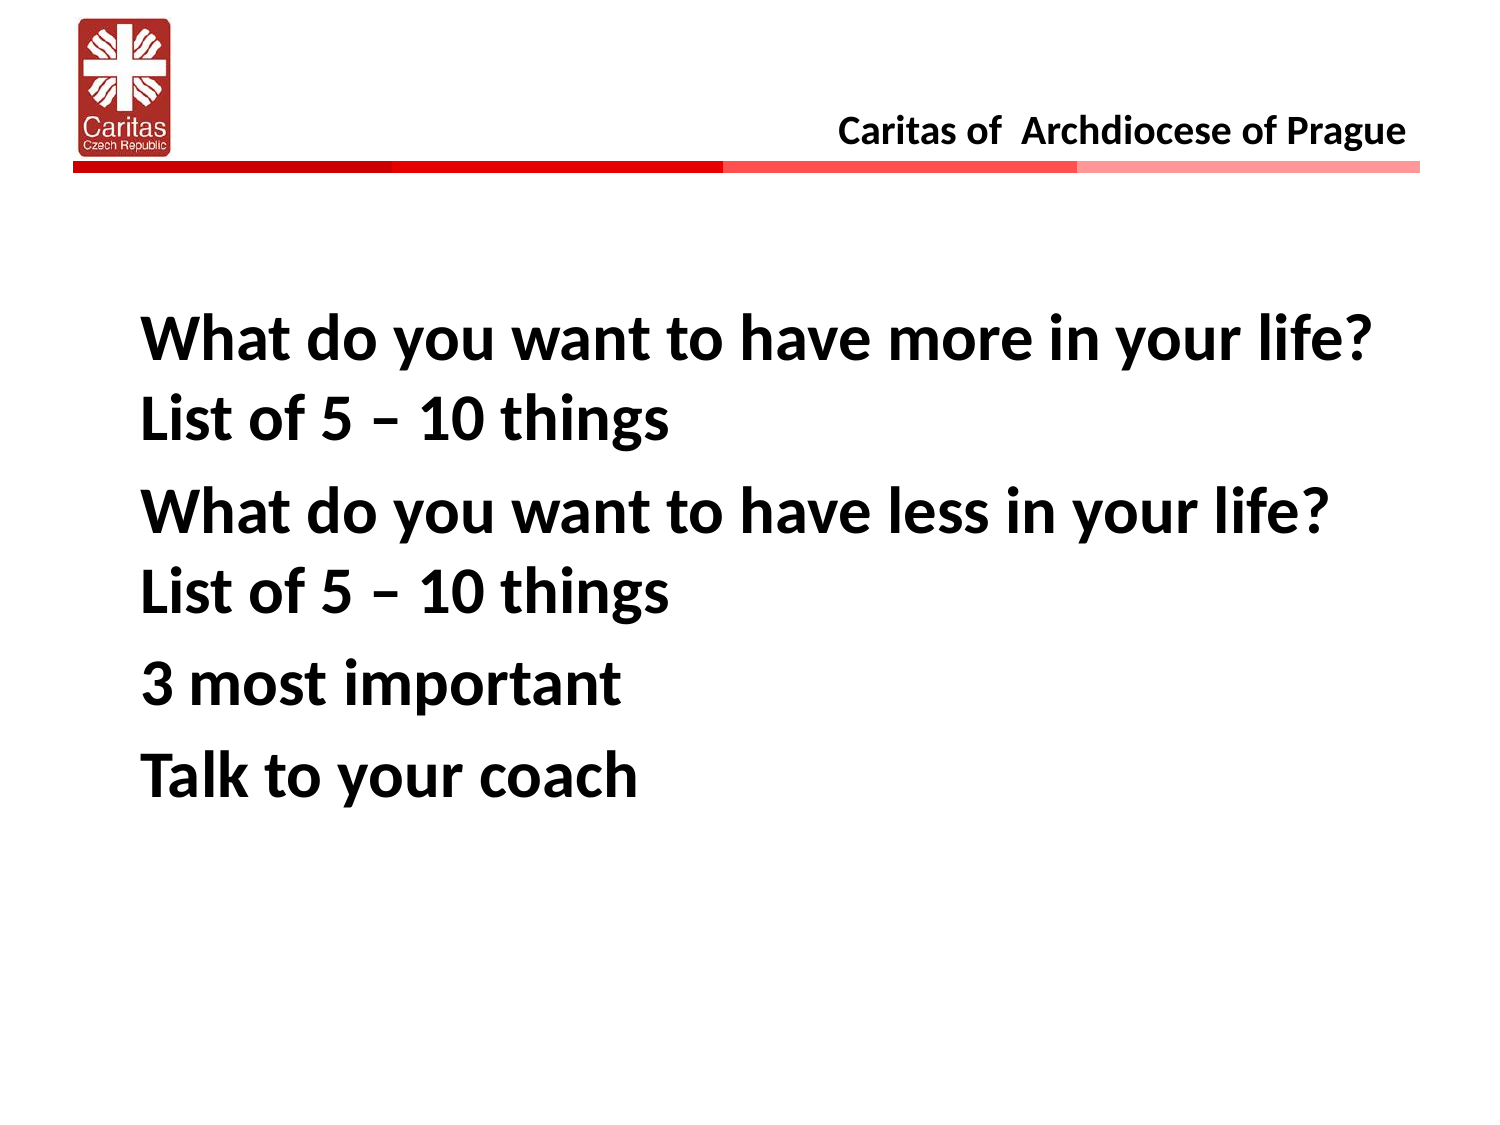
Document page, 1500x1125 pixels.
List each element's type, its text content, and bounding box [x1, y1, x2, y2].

text_box [73, 161, 1420, 173]
picture [74, 17, 174, 160]
subtitle What do you want to have more in your life? List of 5 – 10 things What do you want to have less in your life? List of 5 – 10 things 3 most important Talk to your coach [96, 278, 1420, 988]
text_box Caritas of Archdiocese of Prague [253, 88, 1459, 191]
